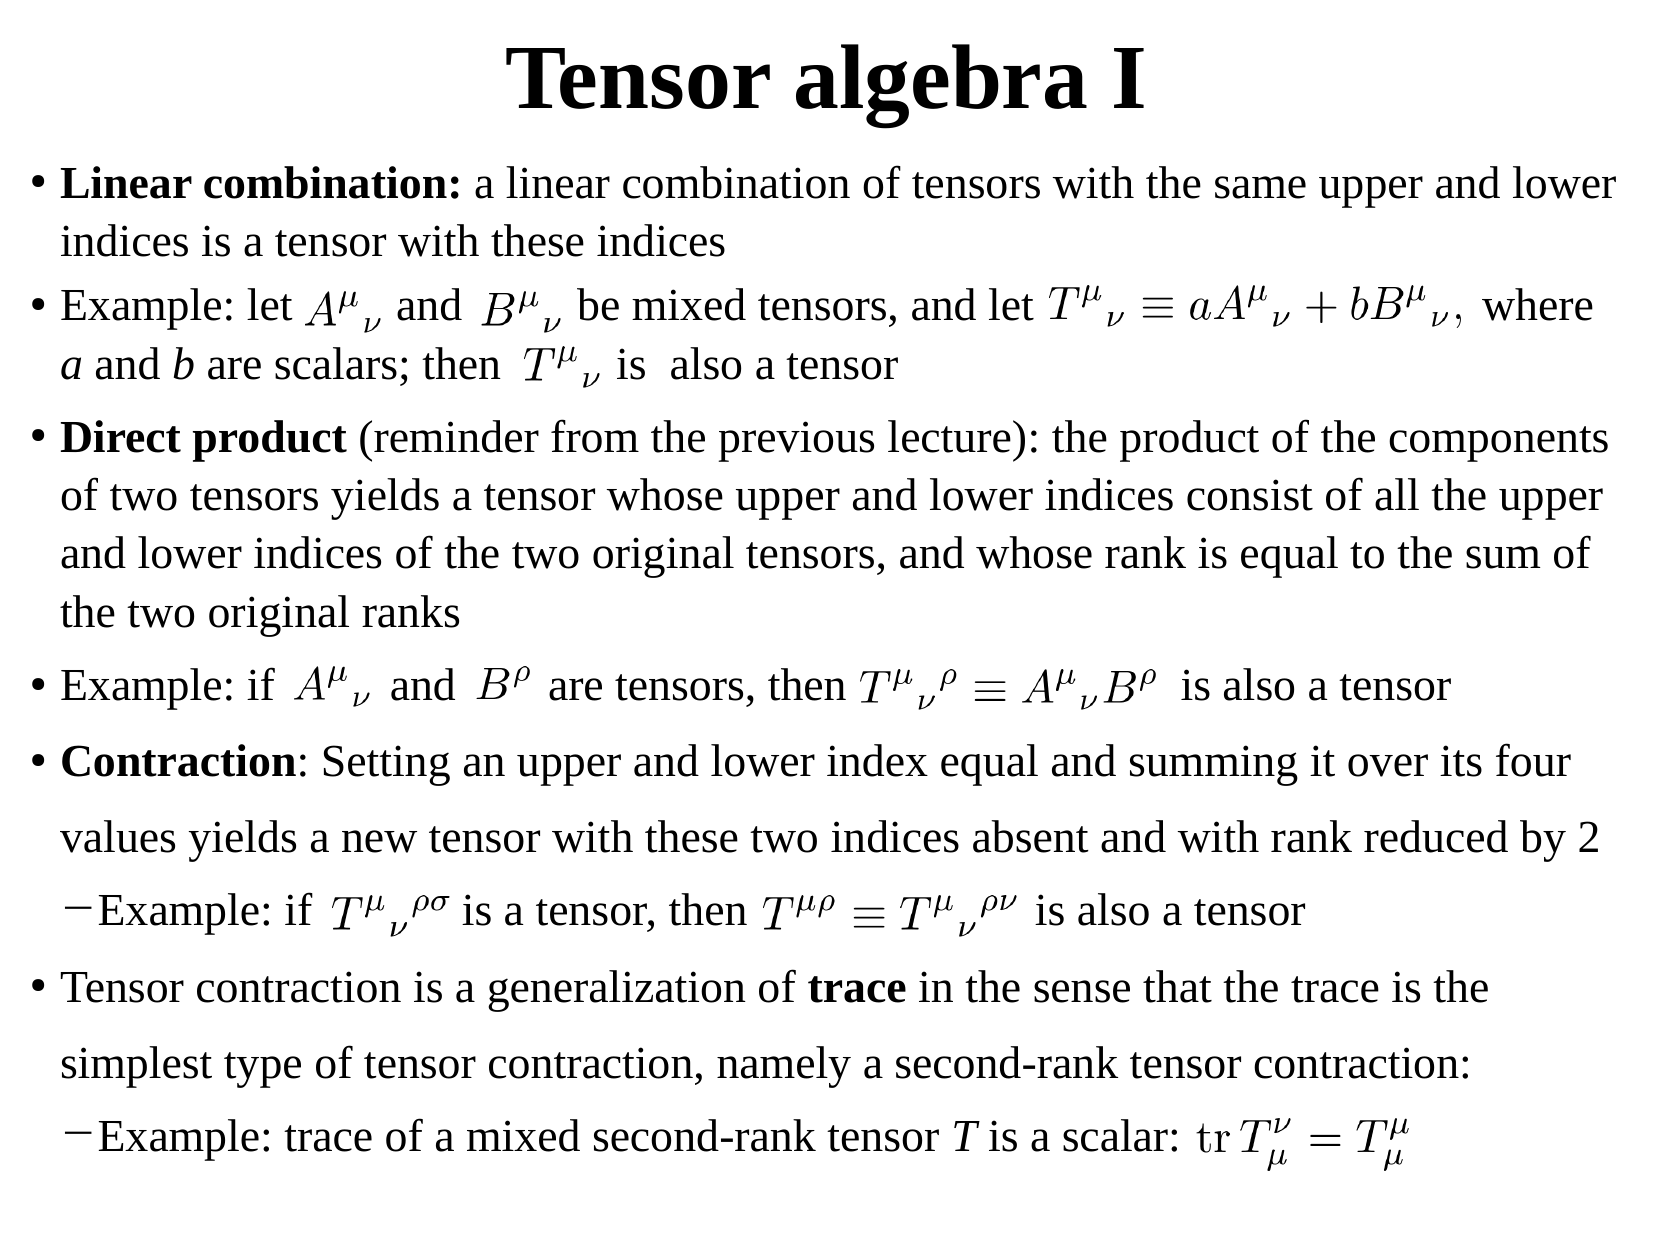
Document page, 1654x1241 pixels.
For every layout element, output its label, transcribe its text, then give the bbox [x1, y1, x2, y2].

picture [304, 291, 381, 333]
picture [331, 895, 450, 937]
picture [1196, 1118, 1409, 1171]
picture [476, 666, 530, 699]
title Tensor algebra I [82, 11, 1571, 128]
picture [293, 666, 370, 707]
picture [859, 669, 1156, 710]
picture [1048, 285, 1461, 328]
picture [762, 895, 1017, 937]
list Linear combination: a linear combination of tensors with the same upper and lower indices is a tensor with these indices Example: let and be mixed tensors, and let where a and b are scalars; then is also a tensor Direct product (reminder from the previous lecture): the product of the components of two tensors yields a tensor whose upper and lower indices consist of all the upper and lower indices of the two original tensors, and whose rank is equal to the sum of the two original ranks Example: if and are tensors, then is also a tensor Contraction: Setting an upper and lower index equal and summing it over its four values yields a new tensor with these two indices absent and with rank reduced by 2 Example: if is a tensor, then is also a tensor Tensor contraction is a generalization of trace in the sense that the trace is the simplest type of tensor contraction, namely a second-rank tensor contraction: Example: trace of a mixed second-rank tensor T is a scalar: [29, 150, 1620, 1162]
picture [481, 291, 561, 333]
picture [523, 346, 600, 388]
